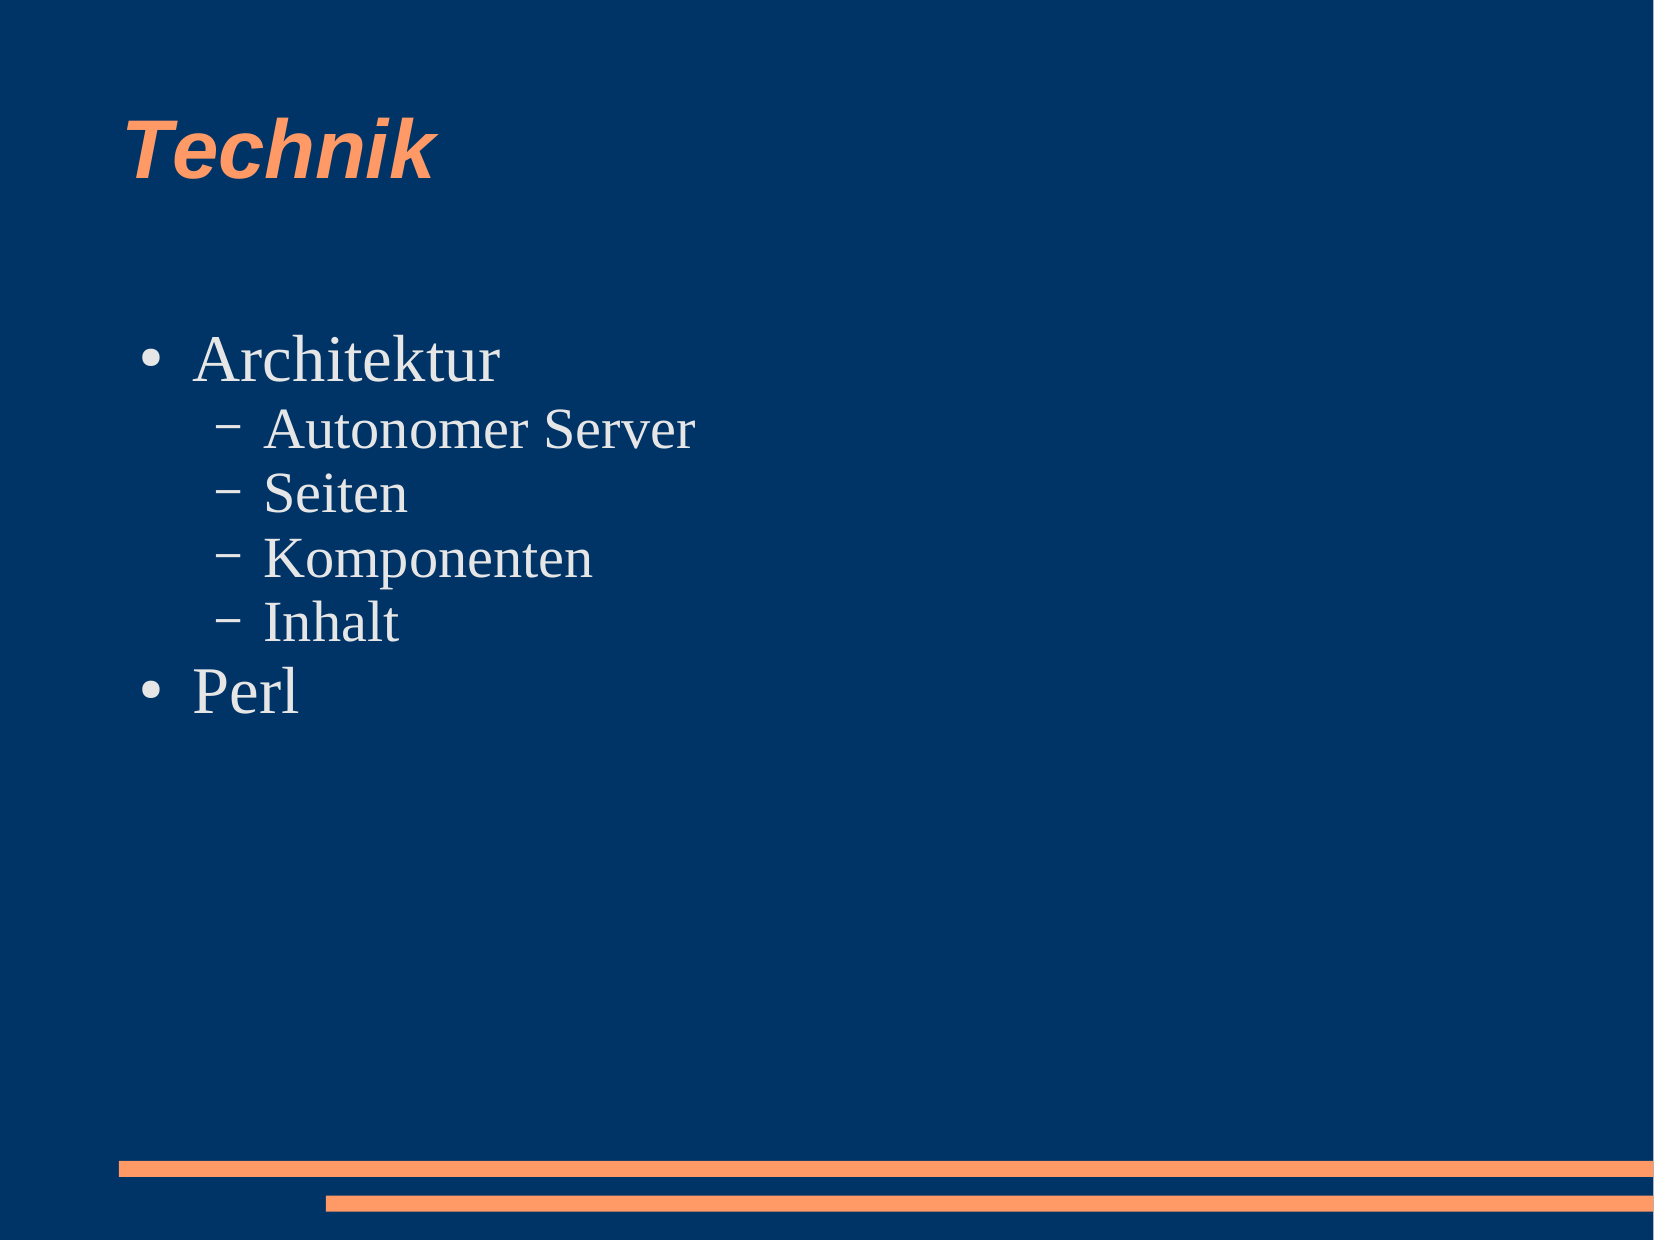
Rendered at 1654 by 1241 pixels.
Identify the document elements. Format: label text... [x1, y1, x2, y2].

title Technik [121, 46, 1534, 254]
list Architektur Autonomer Server Seiten Komponenten Inhalt Perl [121, 322, 1561, 1118]
